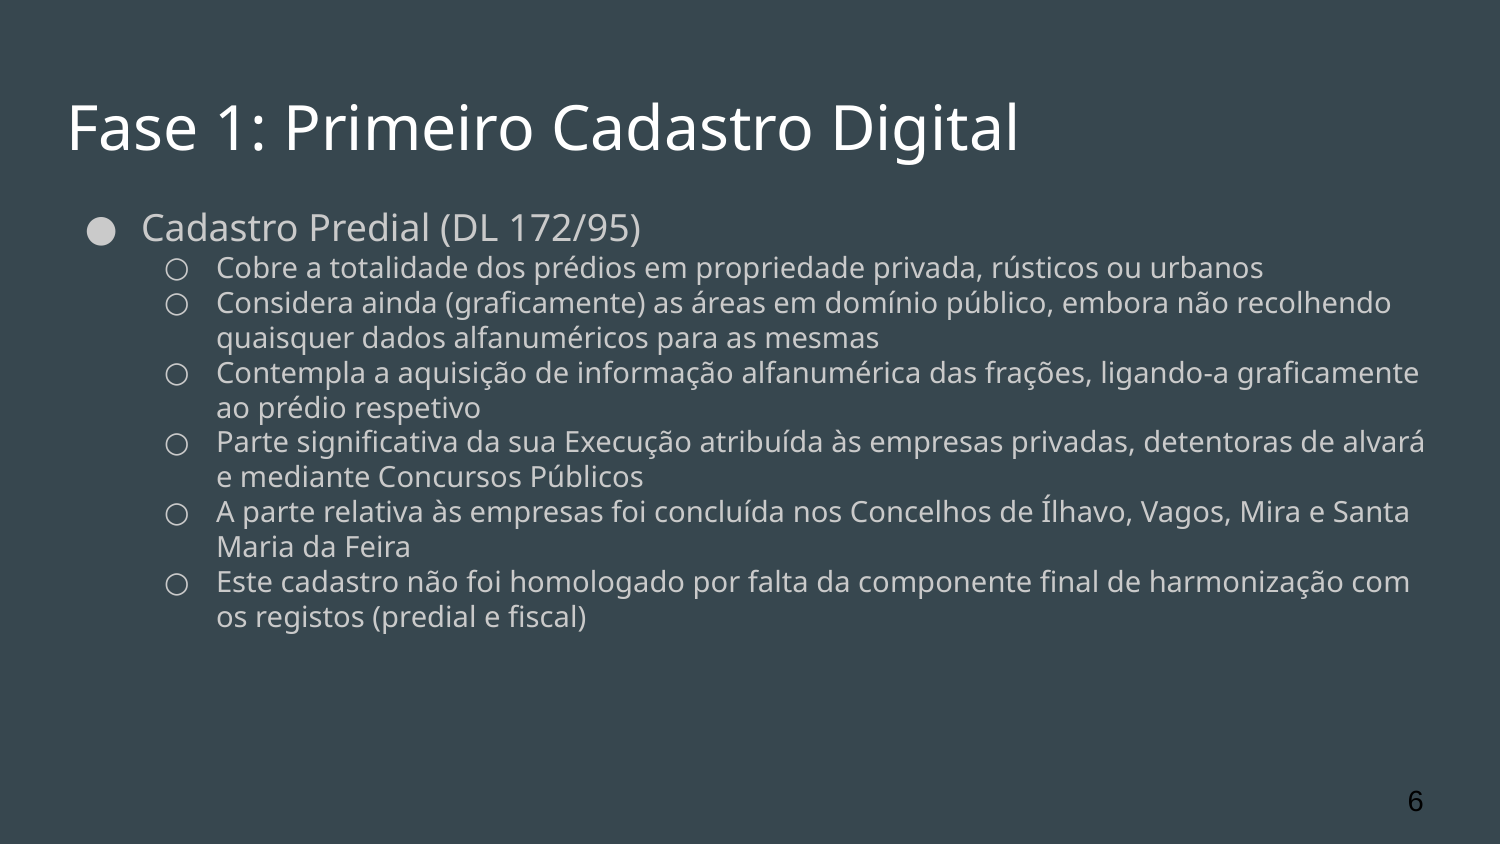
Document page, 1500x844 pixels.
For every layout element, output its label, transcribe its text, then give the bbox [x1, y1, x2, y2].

title Fase 1: Primeiro Cadastro Digital [51, 72, 1449, 167]
list Cadastro Predial (DL 172/95) Cobre a totalidade dos prédios em propriedade privada, rústicos ou urbanos Considera ainda (graficamente) as áreas em domínio público, embora não recolhendo quaisquer dados alfanuméricos para as mesmas Contempla a aquisição de informação alfanumérica das frações, ligando-a graficamente ao prédio respetivo Parte significativa da sua Execução atribuída às empresas privadas, detentoras de alvará e mediante Concursos Públicos A parte relativa às empresas foi concluída nos Concelhos de Ílhavo, Vagos, Mira e Santa Maria da Feira Este cadastro não foi homologado por falta da componente final de harmonização com os registos (predial e fiscal) [51, 189, 1449, 750]
slide_number <number> [1392, 767, 1483, 833]
